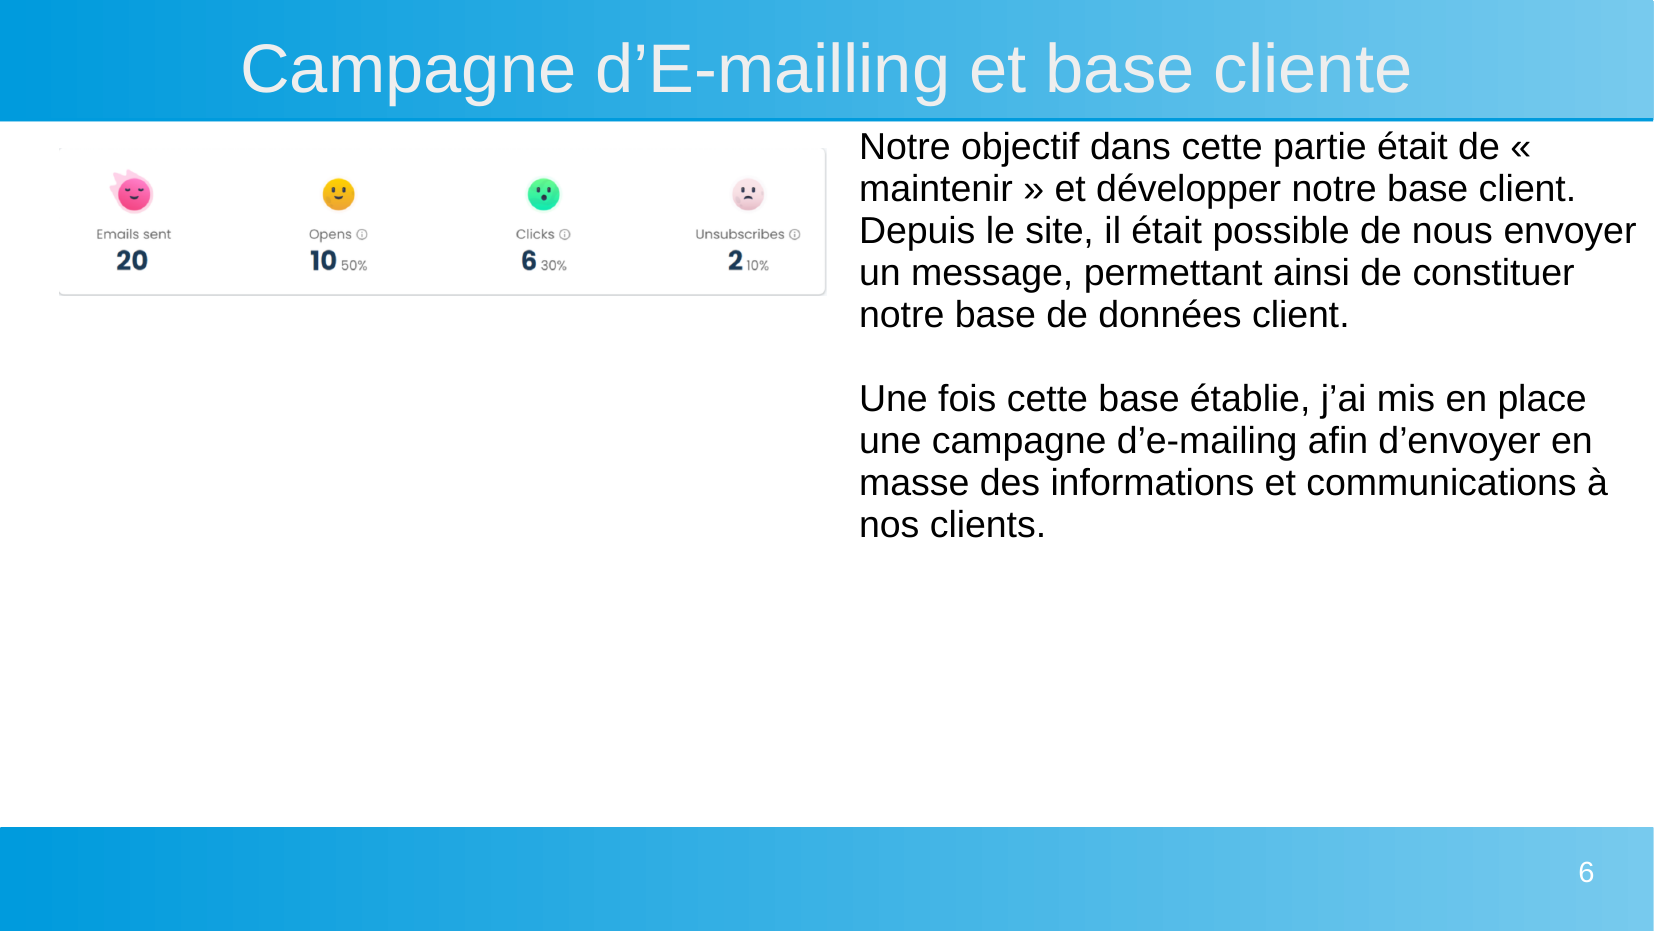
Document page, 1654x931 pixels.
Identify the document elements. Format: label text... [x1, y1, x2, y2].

picture [59, 148, 827, 296]
title Campagne d’E-mailling et base cliente [59, 29, 1595, 108]
text_box Notre objectif dans cette partie était de « maintenir » et développer notre base client. Depuis le site, il était possible de nous envoyer un message, permettant ainsi de constituer notre base de données client. Une fois cette base établie, j’ai mis en place une campagne d’e-mailing afin d’envoyer en masse des informations et communications à nos clients. [844, 118, 1654, 768]
